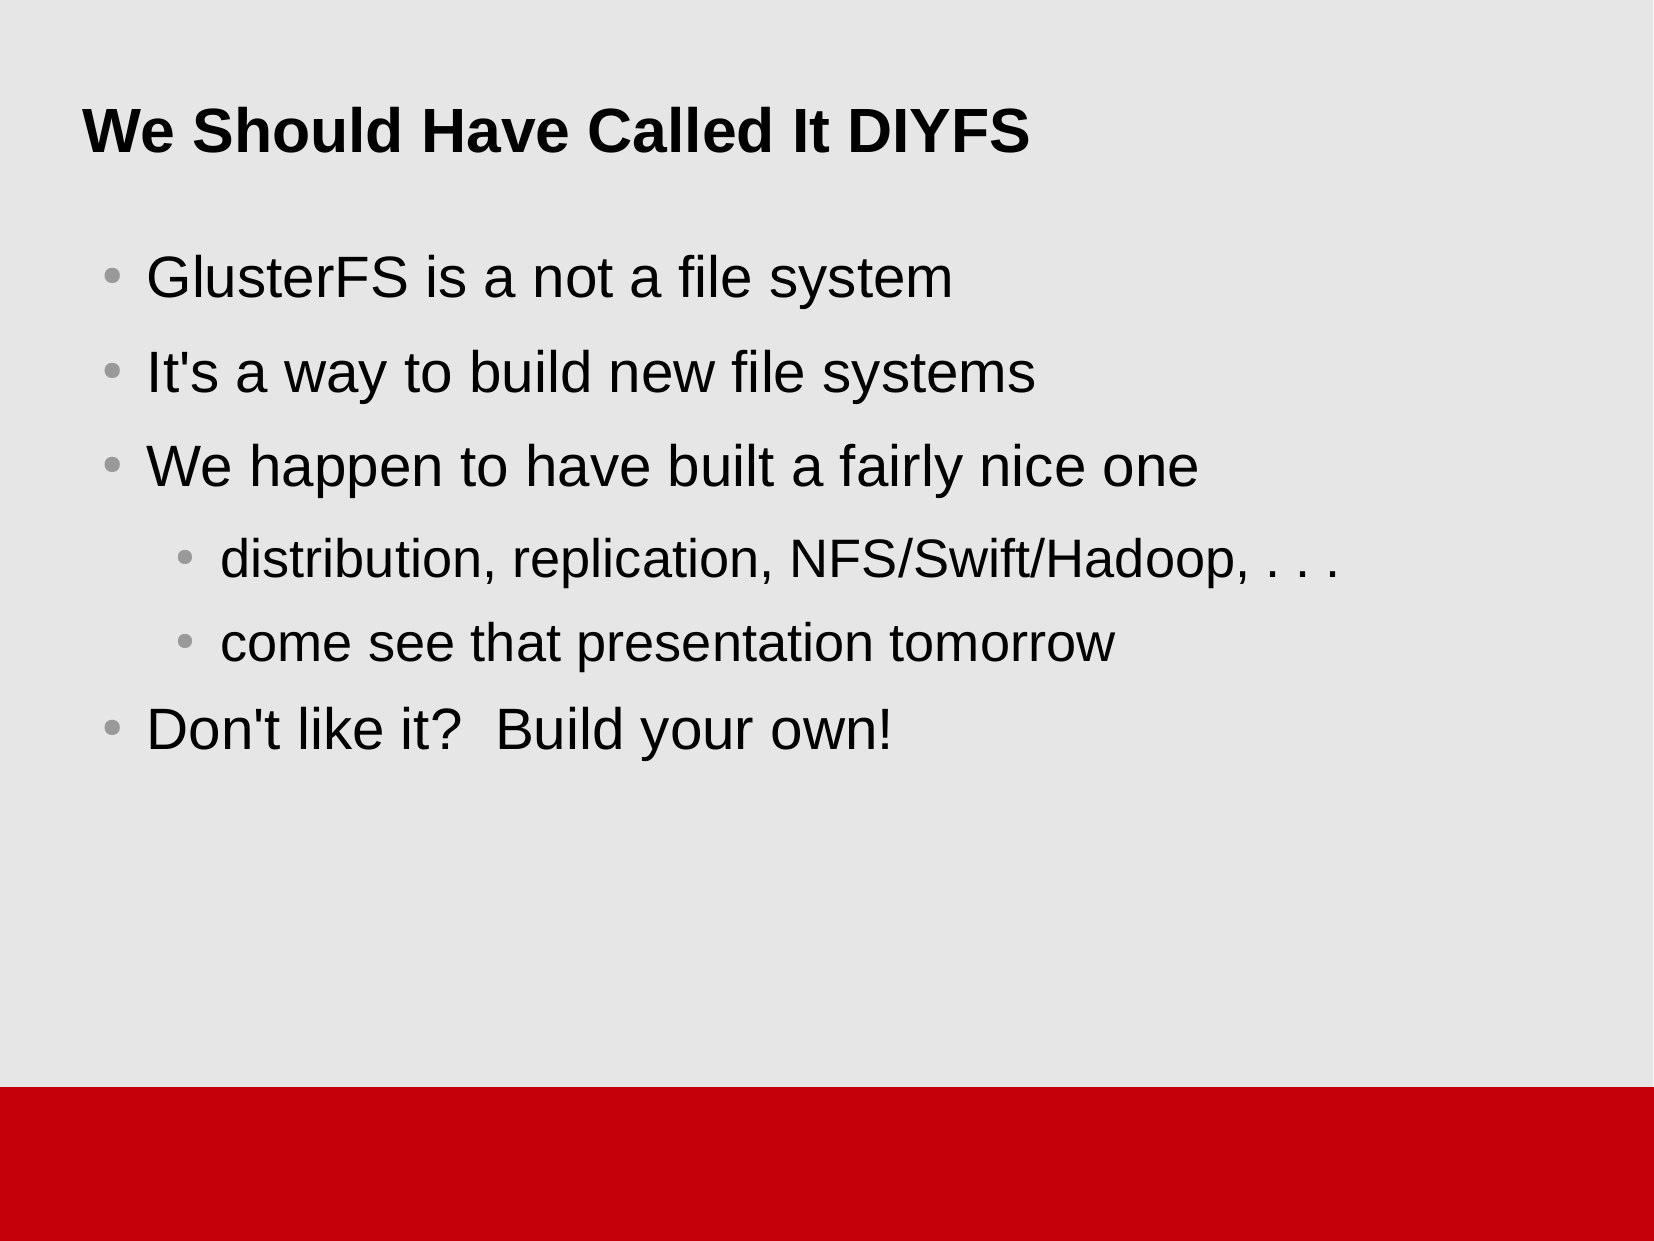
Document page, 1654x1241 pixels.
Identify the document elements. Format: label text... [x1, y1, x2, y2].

title We Should Have Called It DIYFS [82, 37, 1571, 226]
list GlusterFS is a not a file system It's a way to build new file systems We happen to have built a fairly nice one distribution, replication, NFS/Swift/Hadoop, . . . come see that presentation tomorrow Don't like it? Build your own! [86, 244, 1576, 1039]
